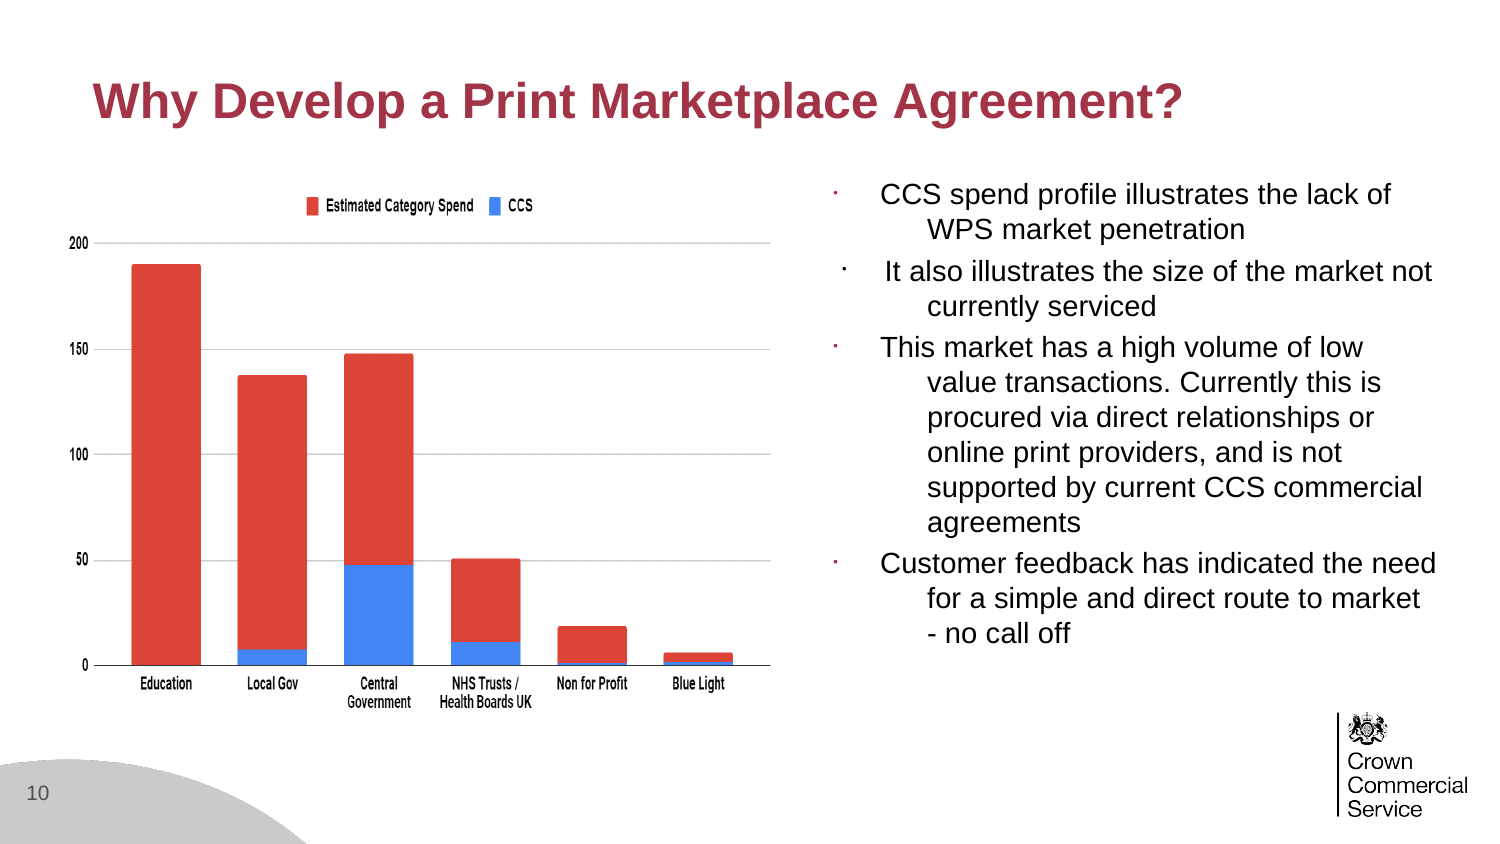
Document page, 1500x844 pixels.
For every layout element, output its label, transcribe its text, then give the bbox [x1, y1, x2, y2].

text_box CCS spend profile illustrates the lack of WPS market penetration It also illustrates the size of the market not currently serviced This market has a high volume of low value transactions. Currently this is procured via direct relationships or online print providers, and is not supported by current CCS commercial agreements Customer feedback has indicated the need for a simple and direct route to market - no call off [788, 168, 1453, 688]
picture [51, 168, 788, 740]
title Why Develop a Print Marketplace Agreement? [77, 53, 1423, 157]
text_box 10 [11, 764, 102, 830]
